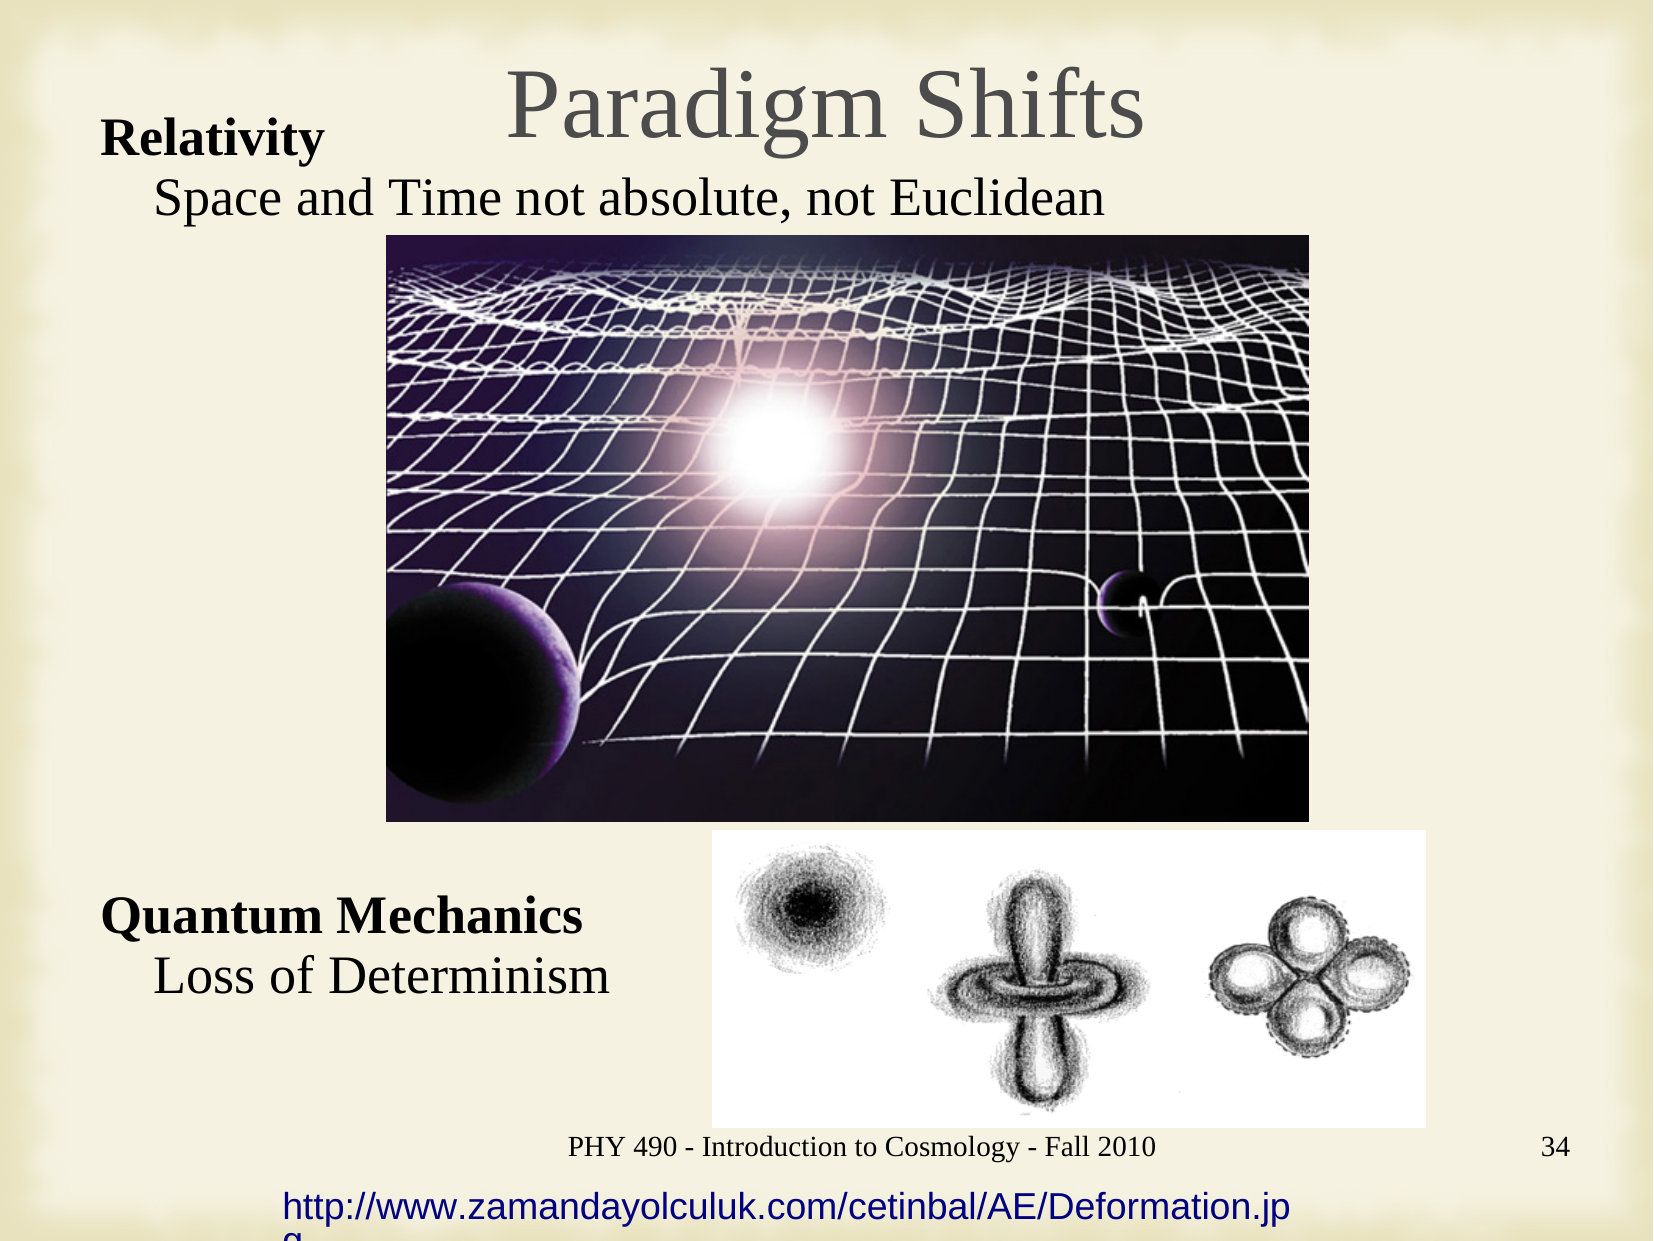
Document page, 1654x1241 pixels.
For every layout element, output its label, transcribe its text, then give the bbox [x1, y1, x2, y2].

list Relativity Space and Time not absolute, not Euclidean Quantum Mechanics Loss of Determinism [82, 107, 1571, 1019]
picture [287, 1236, 297, 1241]
title Paradigm Shifts [82, 0, 1571, 107]
text_box http://www.zamandayolculuk.com/cetinbal/AE/Deformation.jpg [267, 1178, 1325, 1236]
picture [386, 235, 1309, 822]
picture [0, 0, 1653, 1241]
